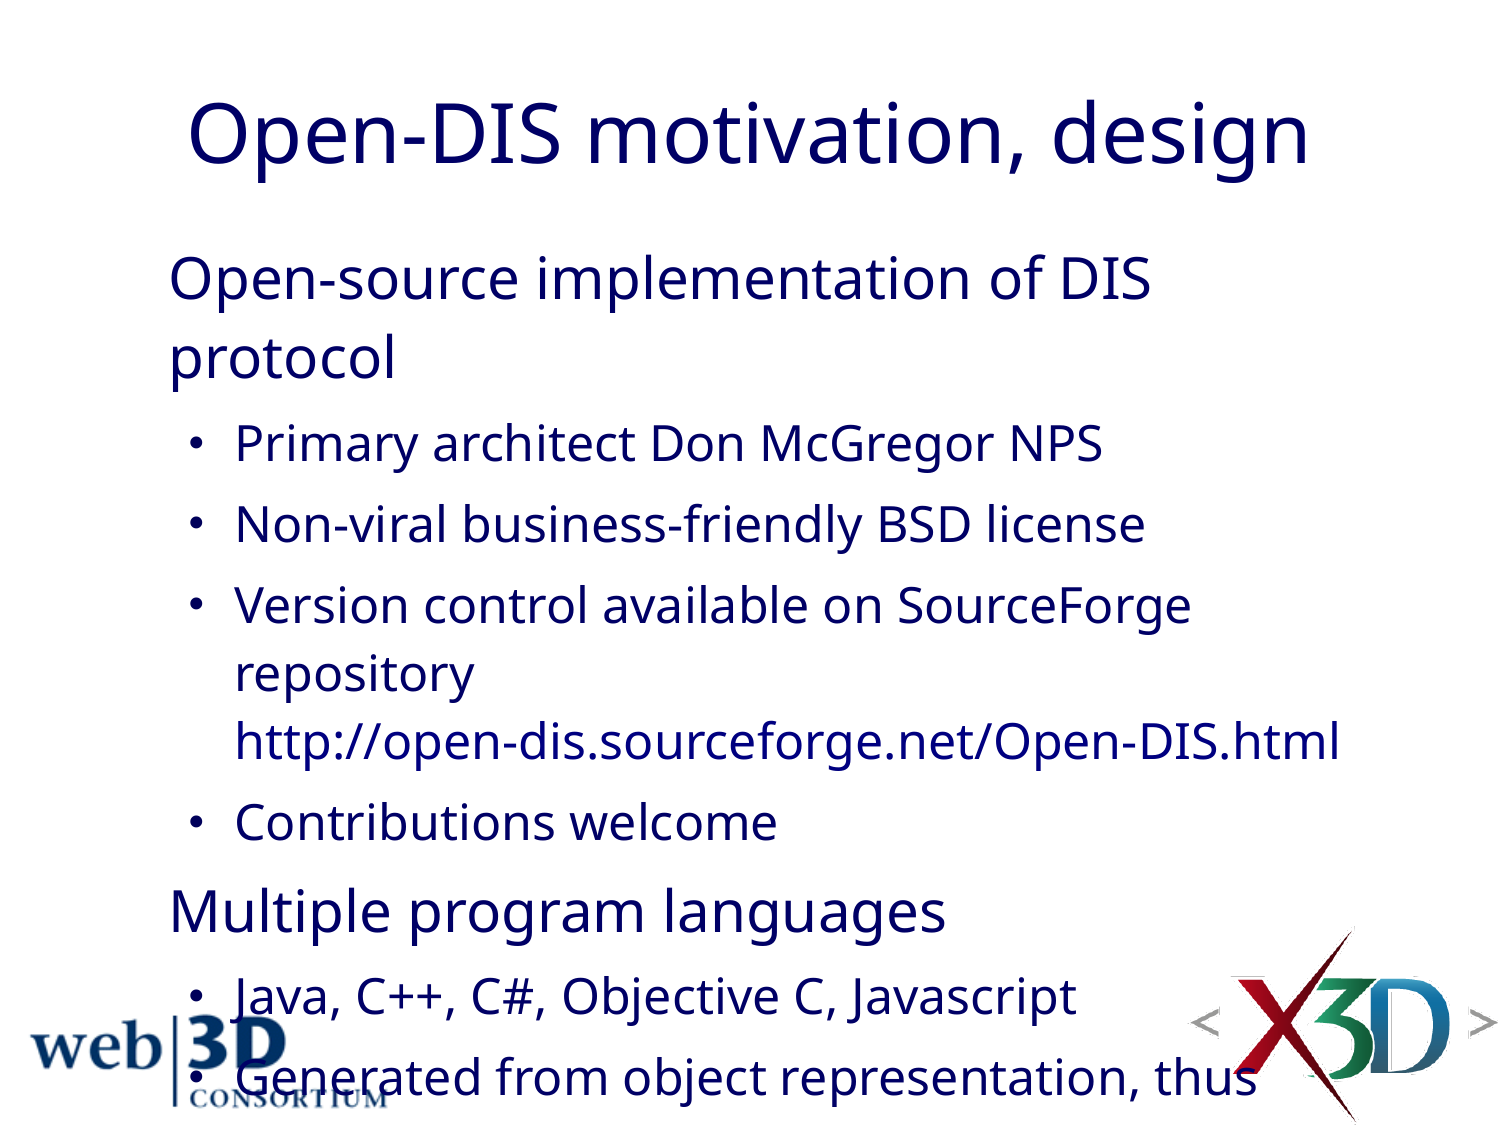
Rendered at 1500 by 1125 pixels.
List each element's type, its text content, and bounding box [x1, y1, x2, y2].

title Open-DIS motivation, design [112, 37, 1388, 226]
picture [1187, 926, 1500, 1125]
list Open-source implementation of DIS protocol Primary architect Don McGregor NPS Non-viral business-friendly BSD license Version control available on SourceForge repository http://open-dis.sourceforge.net/Open-DIS.html Contributions welcome Multiple program languages Java, C++, C#, Objective C, Javascript Generated from object representation, thus adaptable for adding new PDU types Some semi-manual tuning is required [112, 237, 1388, 1023]
picture [12, 998, 413, 1118]
